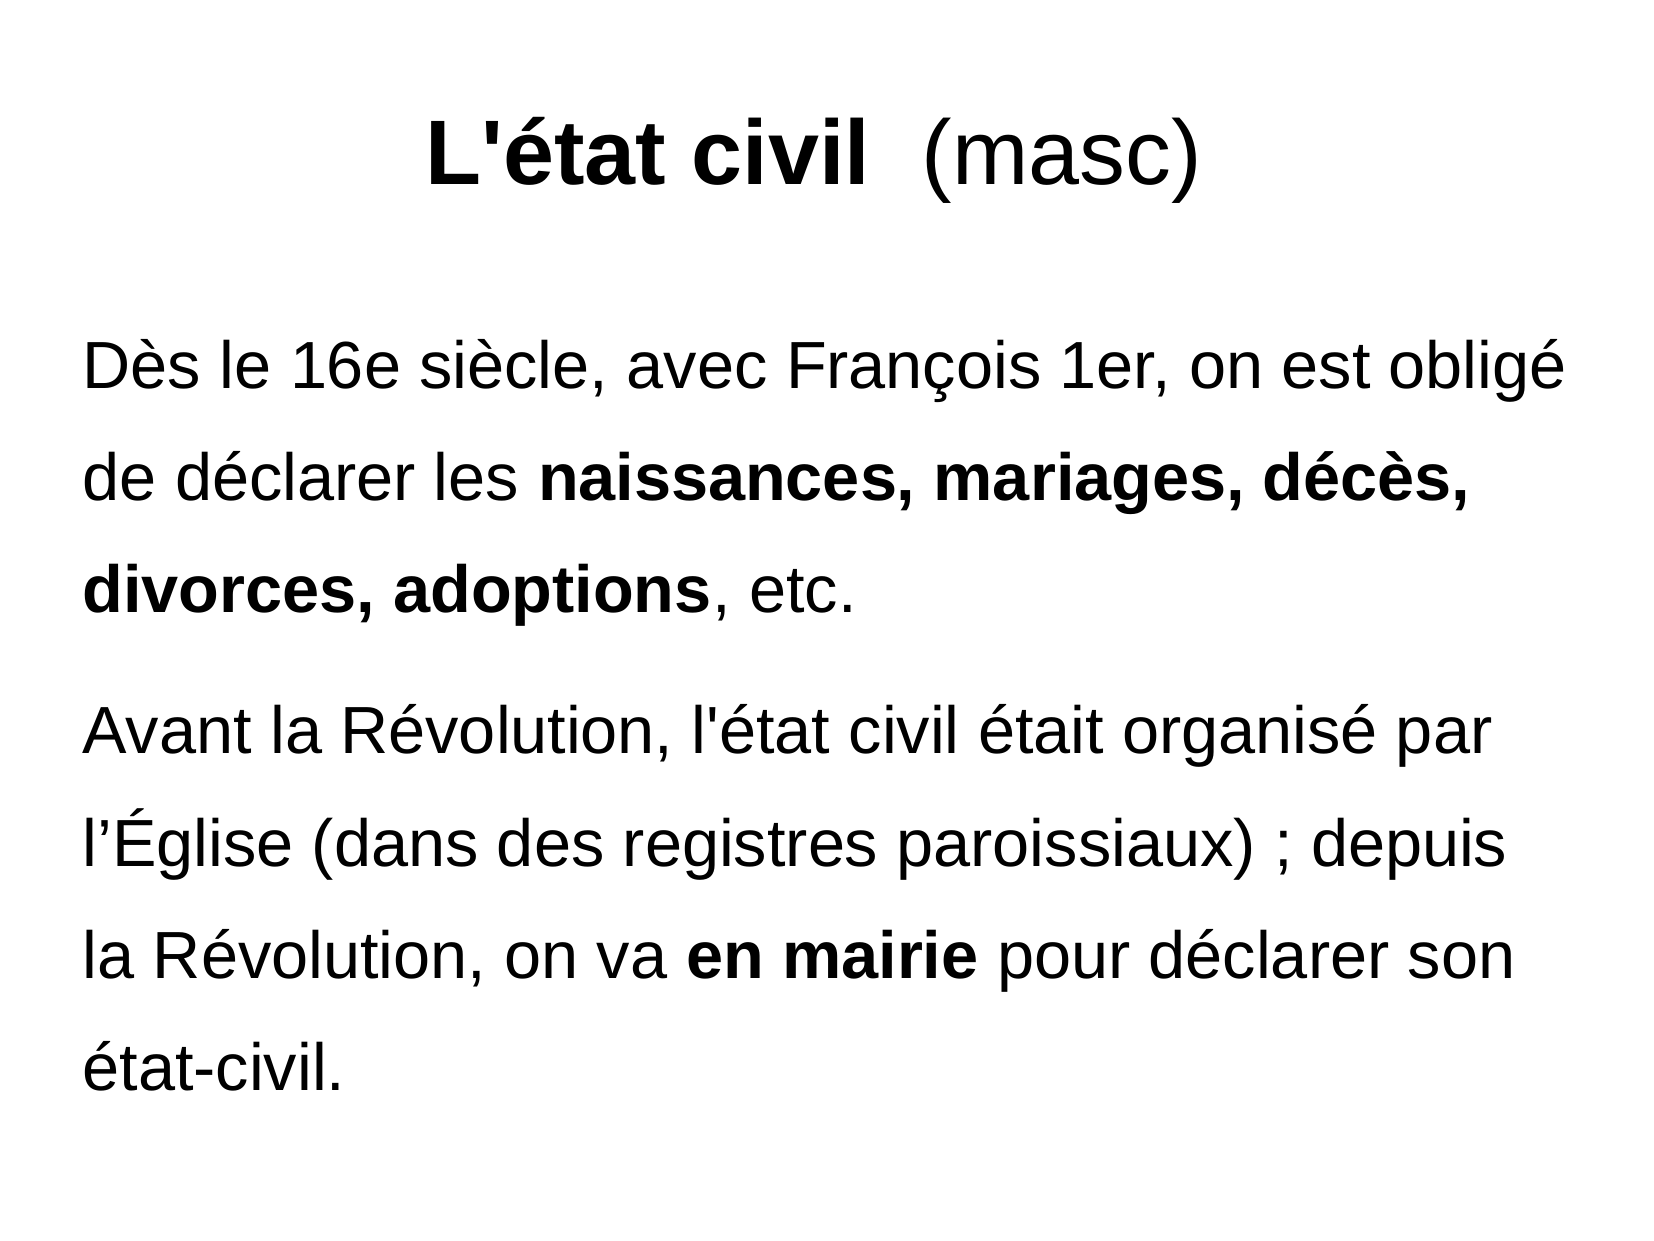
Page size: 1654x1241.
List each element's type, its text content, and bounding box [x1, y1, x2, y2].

title L'état civil (masc) [82, 49, 1571, 257]
list Dès le 16e siècle, avec François 1er, on est obligé de déclarer les naissances, mariages, décès, divorces, adoptions, etc. Avant la Révolution, l'état civil était organisé par l’Église (dans des registres paroissiaux) ; depuis la Révolution, on va en mairie pour déclarer son état-civil. [82, 290, 1571, 1109]
